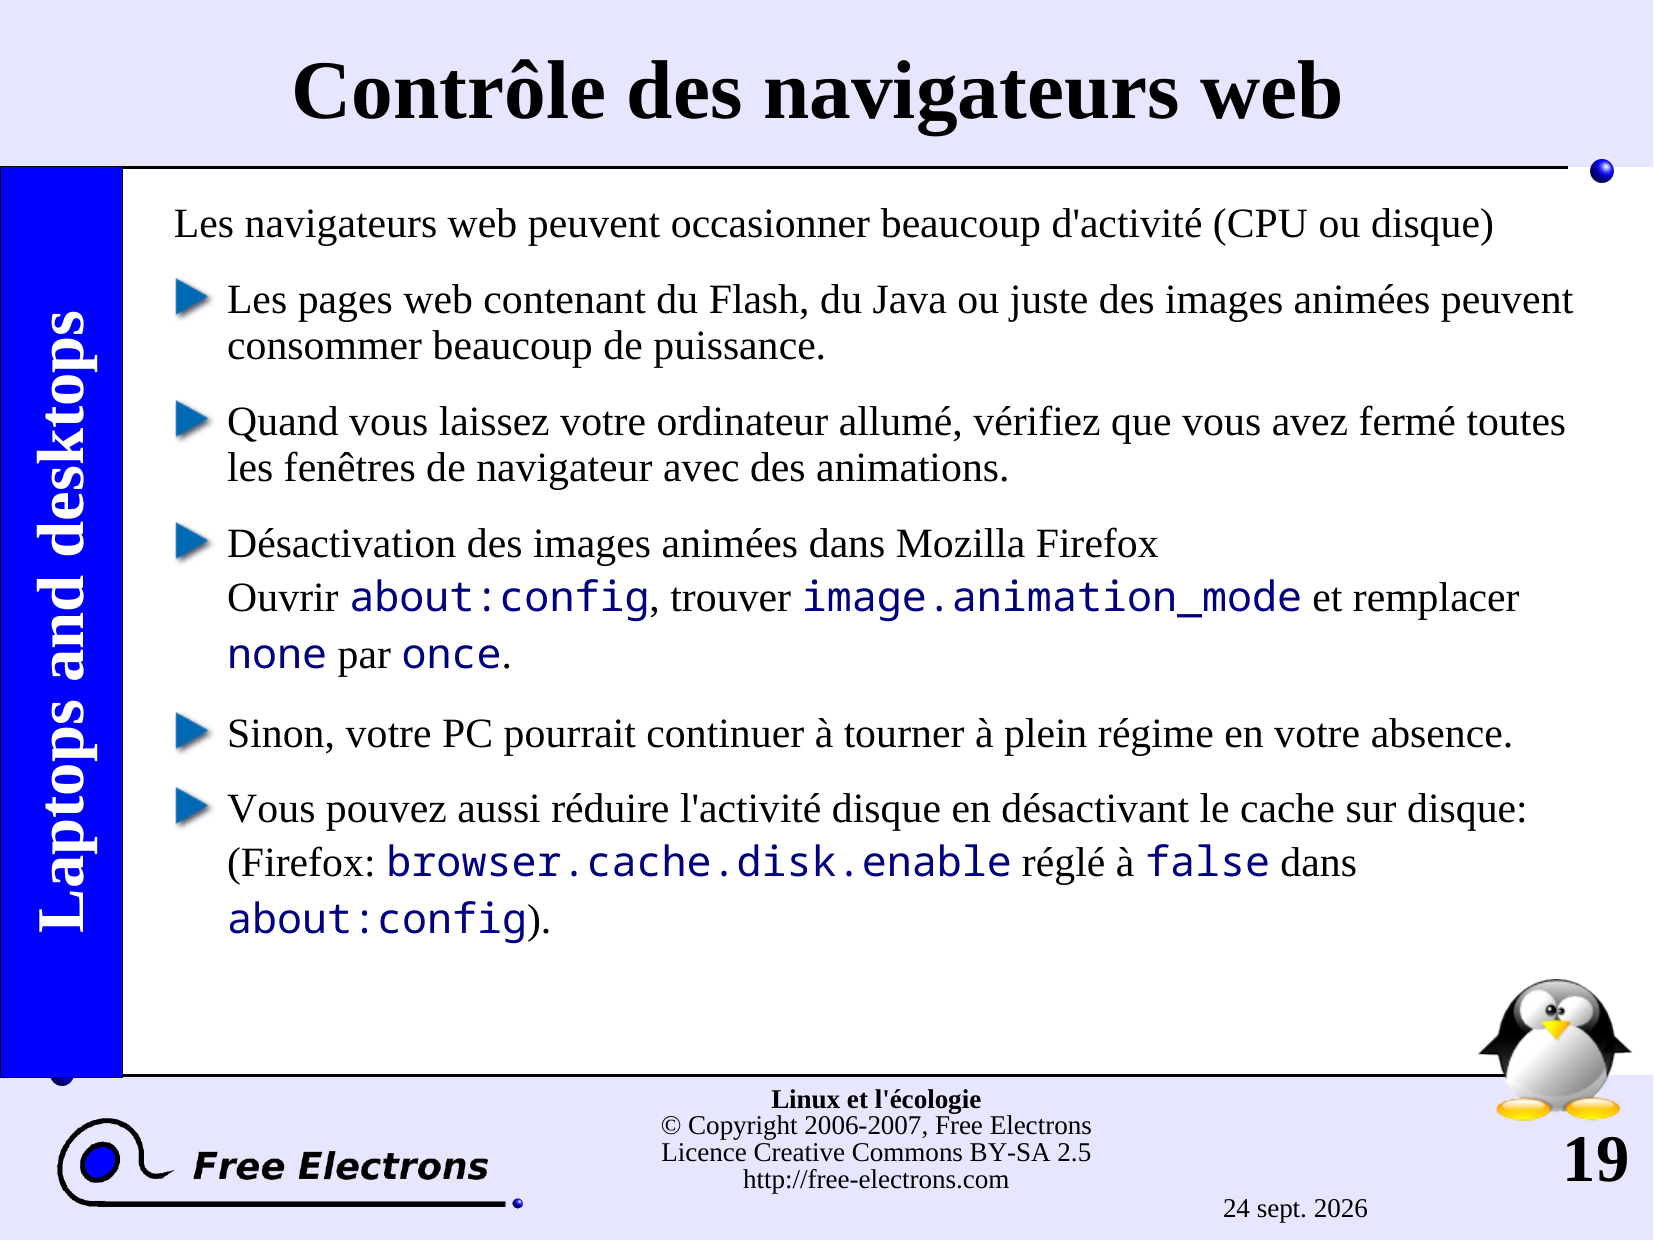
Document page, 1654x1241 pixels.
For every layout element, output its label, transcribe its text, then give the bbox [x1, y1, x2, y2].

title Contrôle des navigateurs web [33, 29, 1604, 153]
picture [1476, 979, 1634, 1121]
picture [50, 1107, 527, 1216]
list Les navigateurs web peuvent occasionner beaucoup d'activité (CPU ou disque) Les pages web contenant du Flash, du Java ou juste des images animées peuvent consommer beaucoup de puissance. Quand vous laissez votre ordinateur allumé, vérifiez que vous avez fermé toutes les fenêtres de navigateur avec des animations. Désactivation des images animées dans Mozilla Firefox Ouvrir about:config, trouver image.animation_mode et remplacer none par once. Sinon, votre PC pourrait continuer à tourner à plein régime en votre absence. Vous pouvez aussi réduire l'activité disque en désactivant le cache sur disque: (Firefox: browser.cache.disk.enable réglé à false dans about:config). [156, 200, 1591, 1051]
text_box Laptops and desktops [0, 166, 123, 1078]
